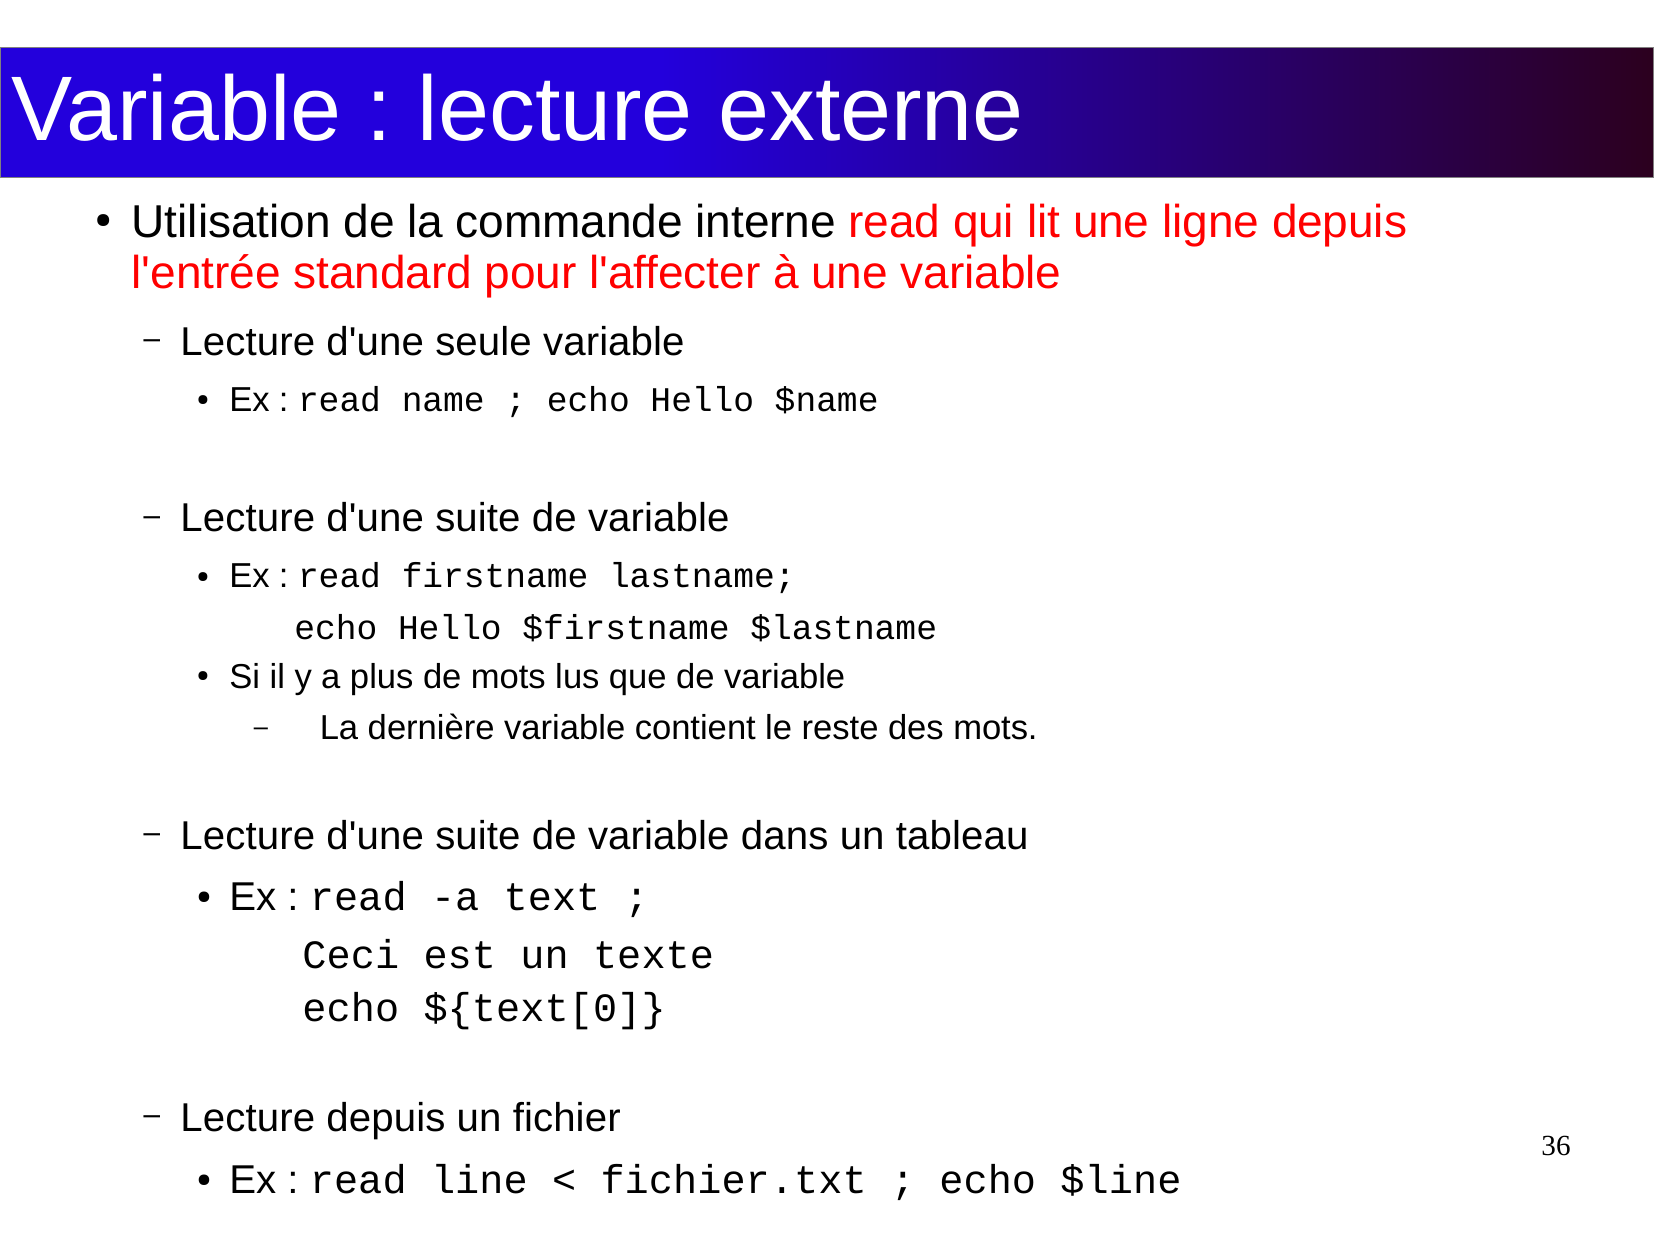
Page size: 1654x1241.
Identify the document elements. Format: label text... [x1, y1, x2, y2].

list Utilisation de la commande interne read qui lit une ligne depuis l'entrée standard pour l'affecter à une variable Lecture d'une seule variable Ex : read name ; echo Hello $name Lecture d'une suite de variable Ex : read firstname lastname; echo Hello $firstname $lastname Si il y a plus de mots lus que de variable La dernière variable contient le reste des mots. Lecture d'une suite de variable dans un tableau Ex : read -a text ; Ceci est un texte echo ${text[0]} Lecture depuis un fichier Ex : read line < fichier.txt ; echo $line [82, 195, 1538, 1217]
title Variable : lecture externe [11, 5, 1642, 213]
